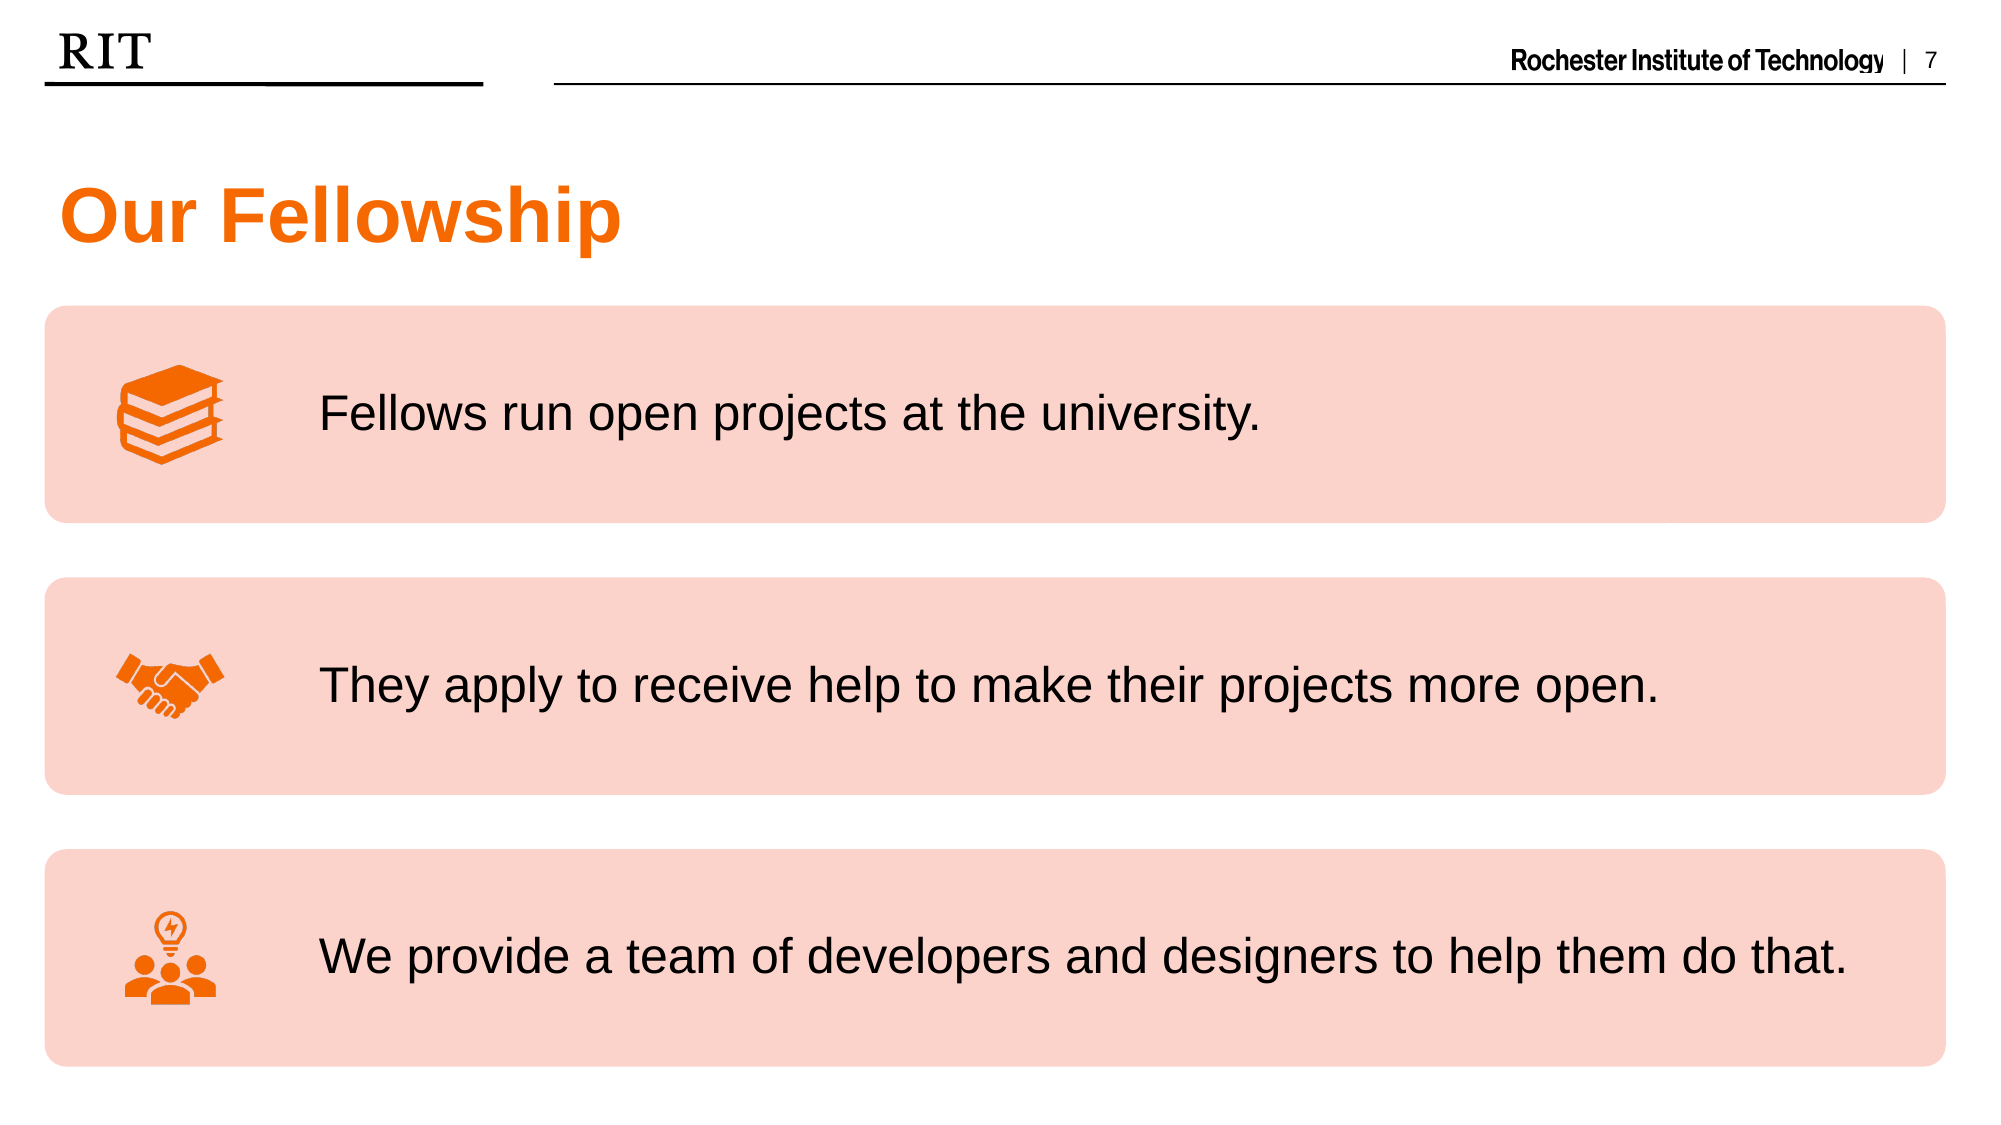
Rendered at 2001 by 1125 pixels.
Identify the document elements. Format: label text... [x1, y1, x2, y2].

picture [58, 32, 151, 69]
text_box Fellows run open projects at the university. [295, 305, 1946, 523]
picture [1512, 49, 1883, 73]
text_box Our Fellowship [44, 157, 1946, 272]
text_box [44, 305, 1668, 524]
text_box [44, 577, 295, 795]
text_box We provide a team of developers and designers to help them do that. [295, 849, 1946, 1067]
text_box [44, 849, 295, 1067]
text_box They apply to receive help to make their projects more open. [295, 577, 1946, 795]
